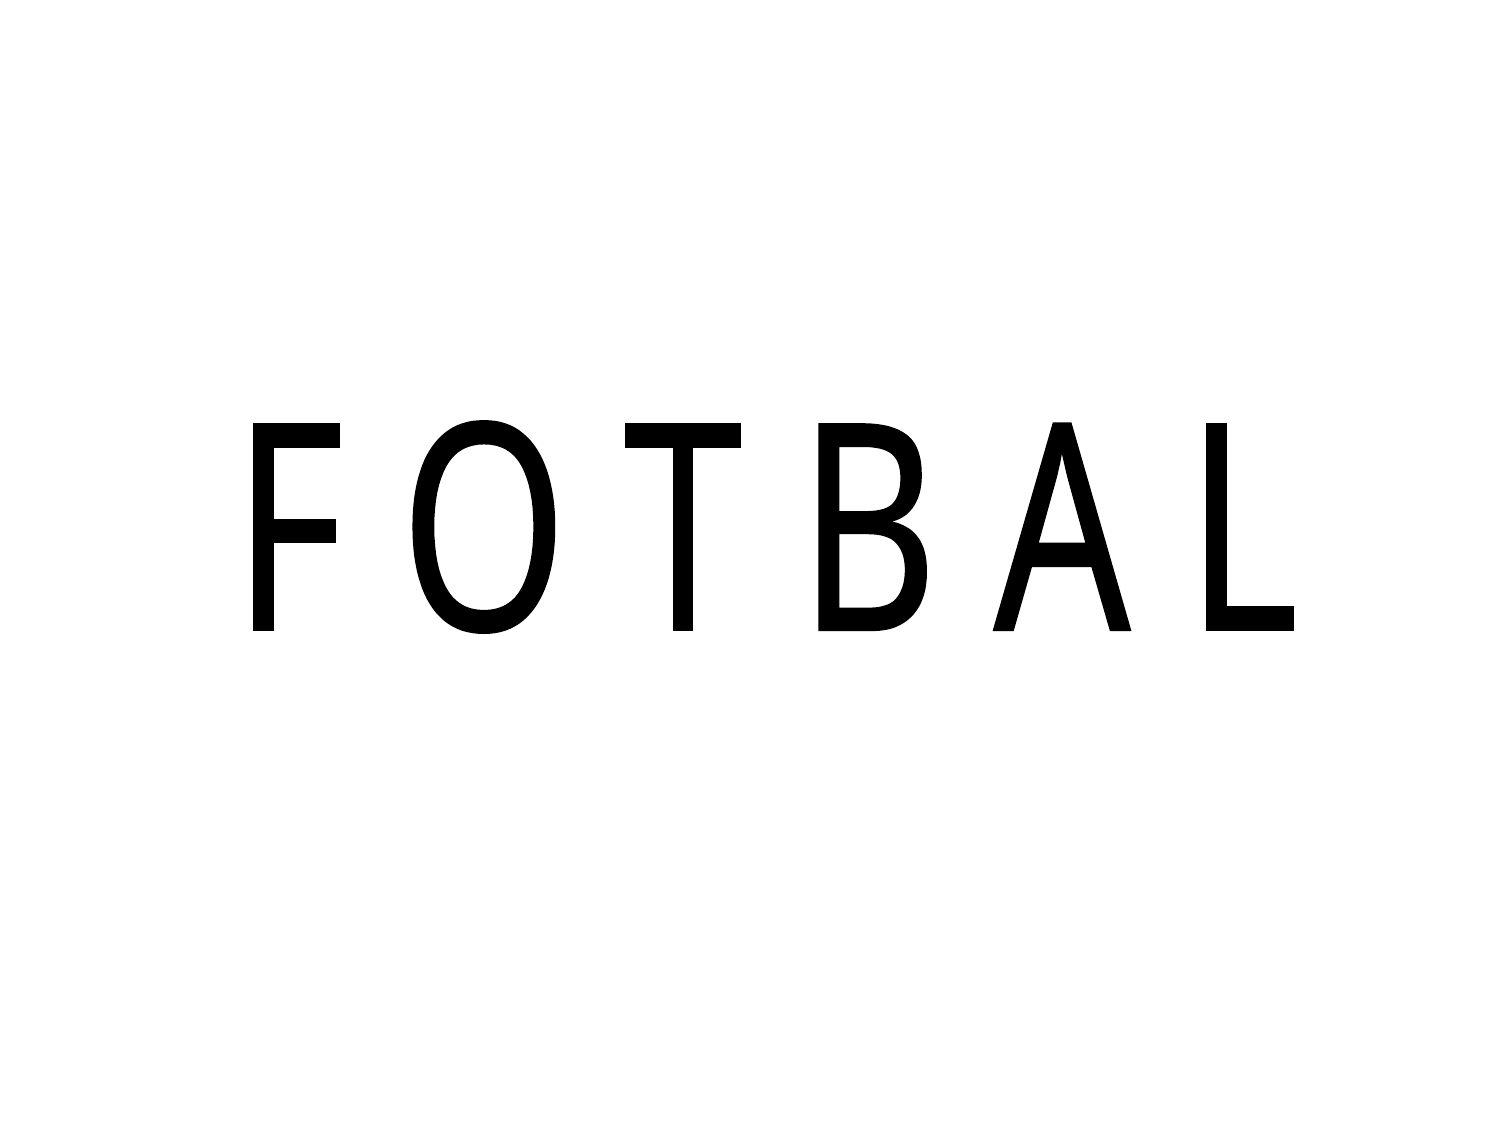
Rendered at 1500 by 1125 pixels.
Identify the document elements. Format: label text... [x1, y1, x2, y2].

text_box F O T B A L [1207, 423, 1294, 631]
text_box F O T B A L [819, 423, 927, 631]
text_box F O T B A L [413, 420, 555, 634]
text_box F O T B A L [253, 423, 340, 631]
text_box F O T B A L [993, 423, 1131, 631]
text_box F O T B A L [625, 423, 741, 631]
